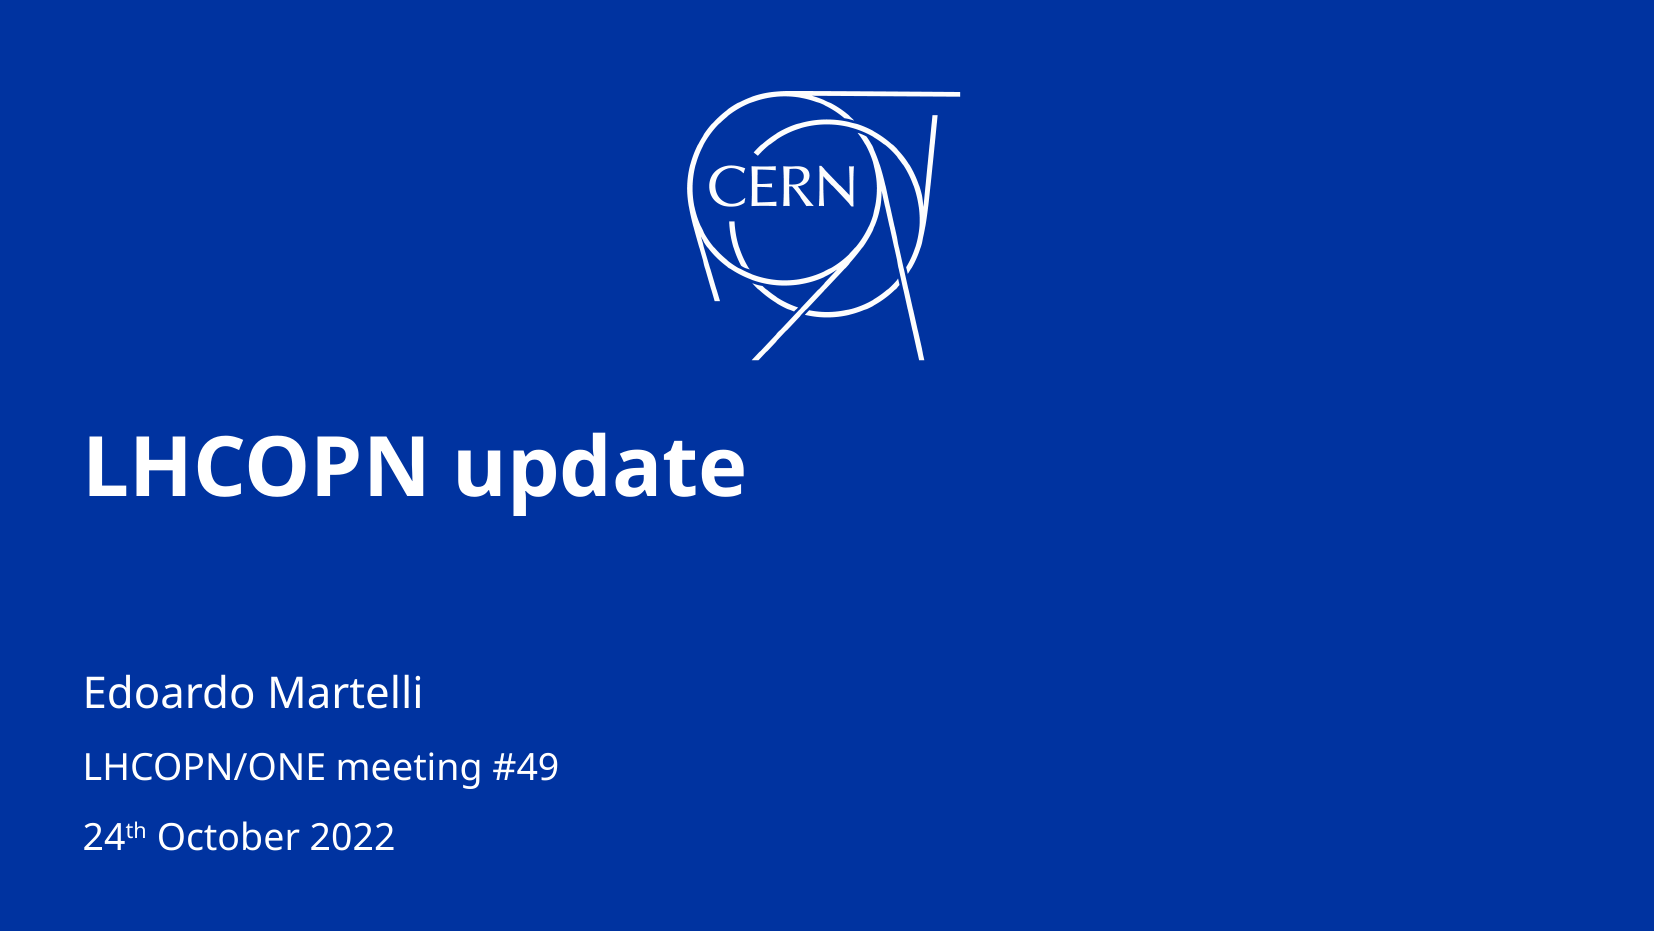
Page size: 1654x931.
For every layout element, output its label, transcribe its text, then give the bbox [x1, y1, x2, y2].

picture [679, 82, 971, 372]
title LHCOPN update [82, 407, 1571, 603]
list Edoardo Martelli LHCOPN/ONE meeting #49 24th October 2022 [82, 661, 1571, 898]
